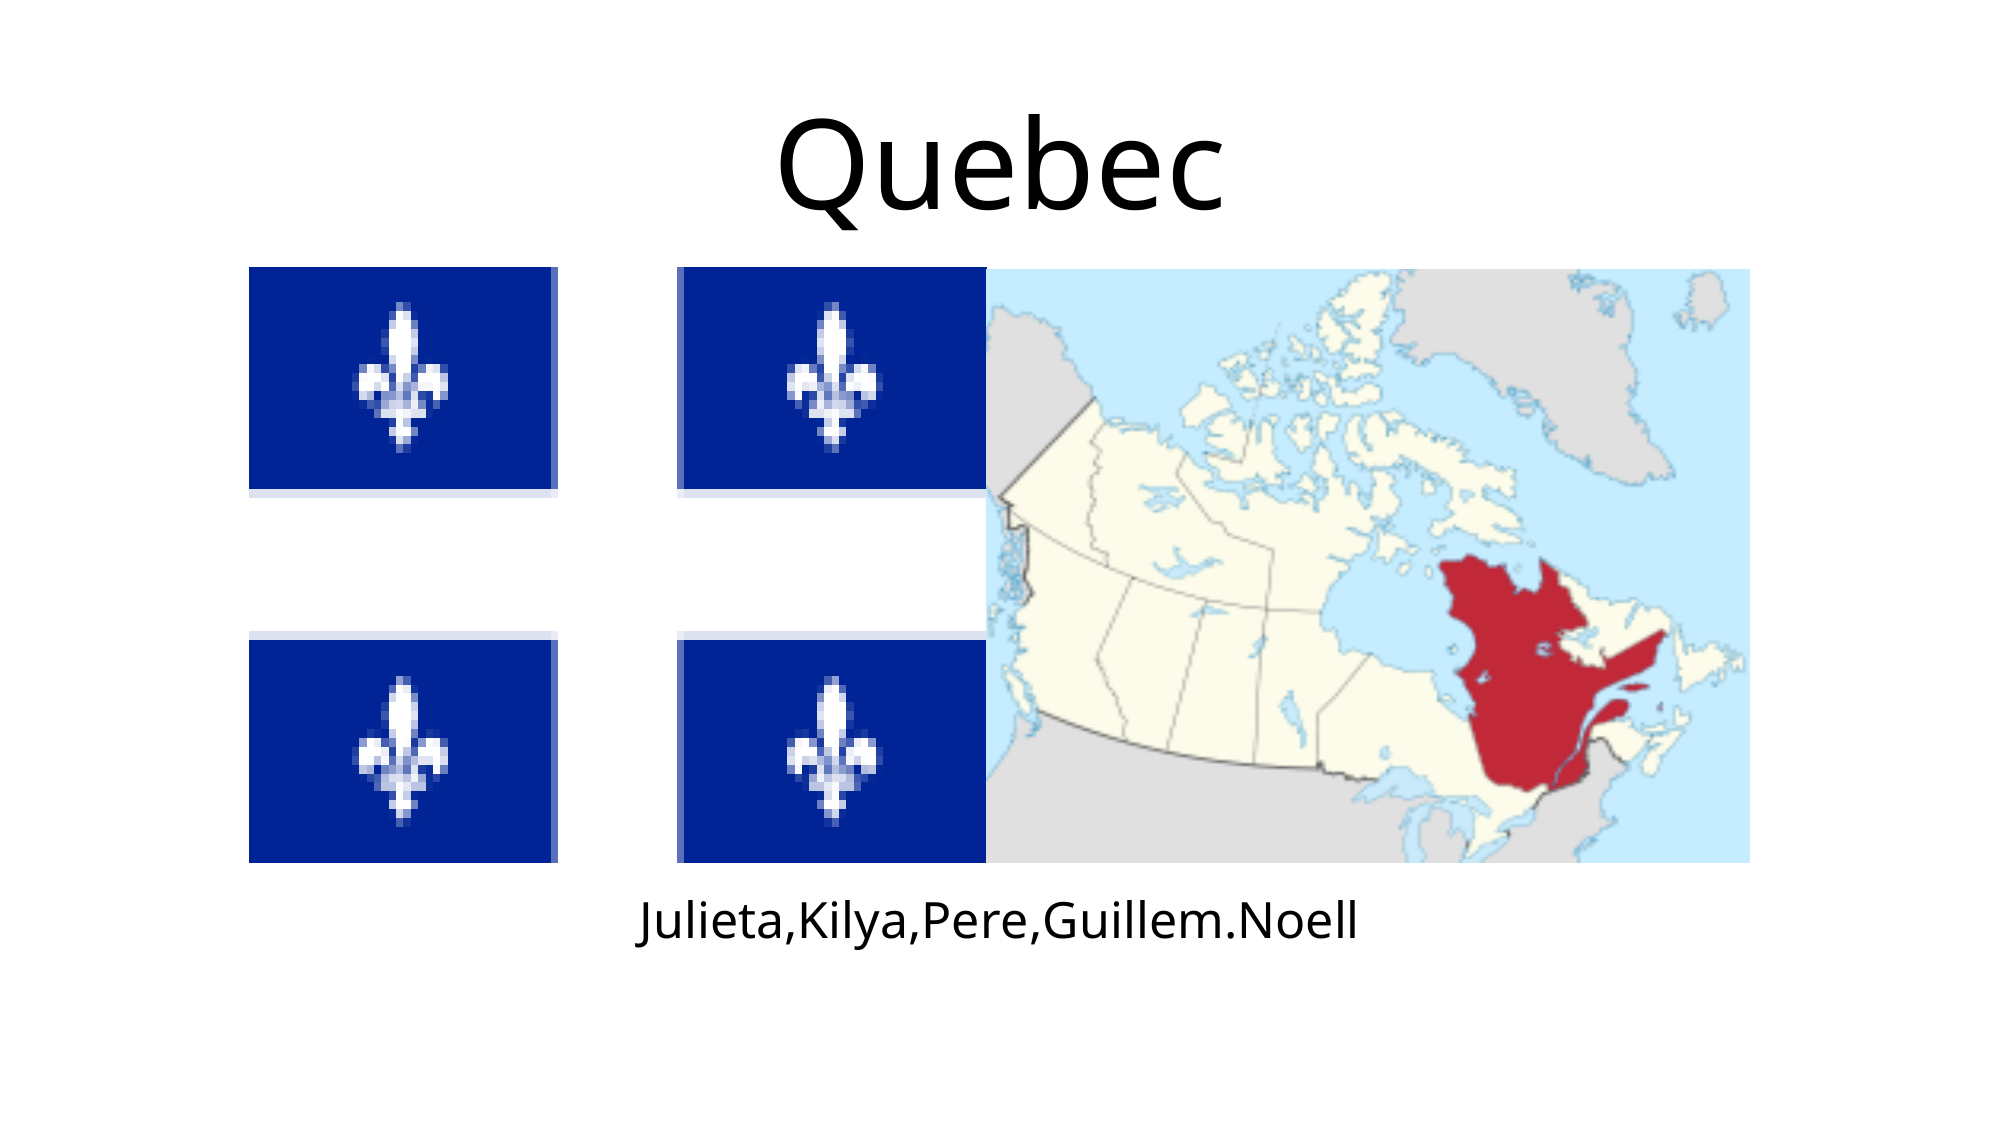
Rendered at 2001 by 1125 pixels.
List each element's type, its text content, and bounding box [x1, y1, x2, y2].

title Quebec [249, 93, 1750, 244]
text_box Julieta,Kilya,Pere,Guillem.Noell [249, 888, 1750, 1125]
picture [249, 267, 1750, 863]
